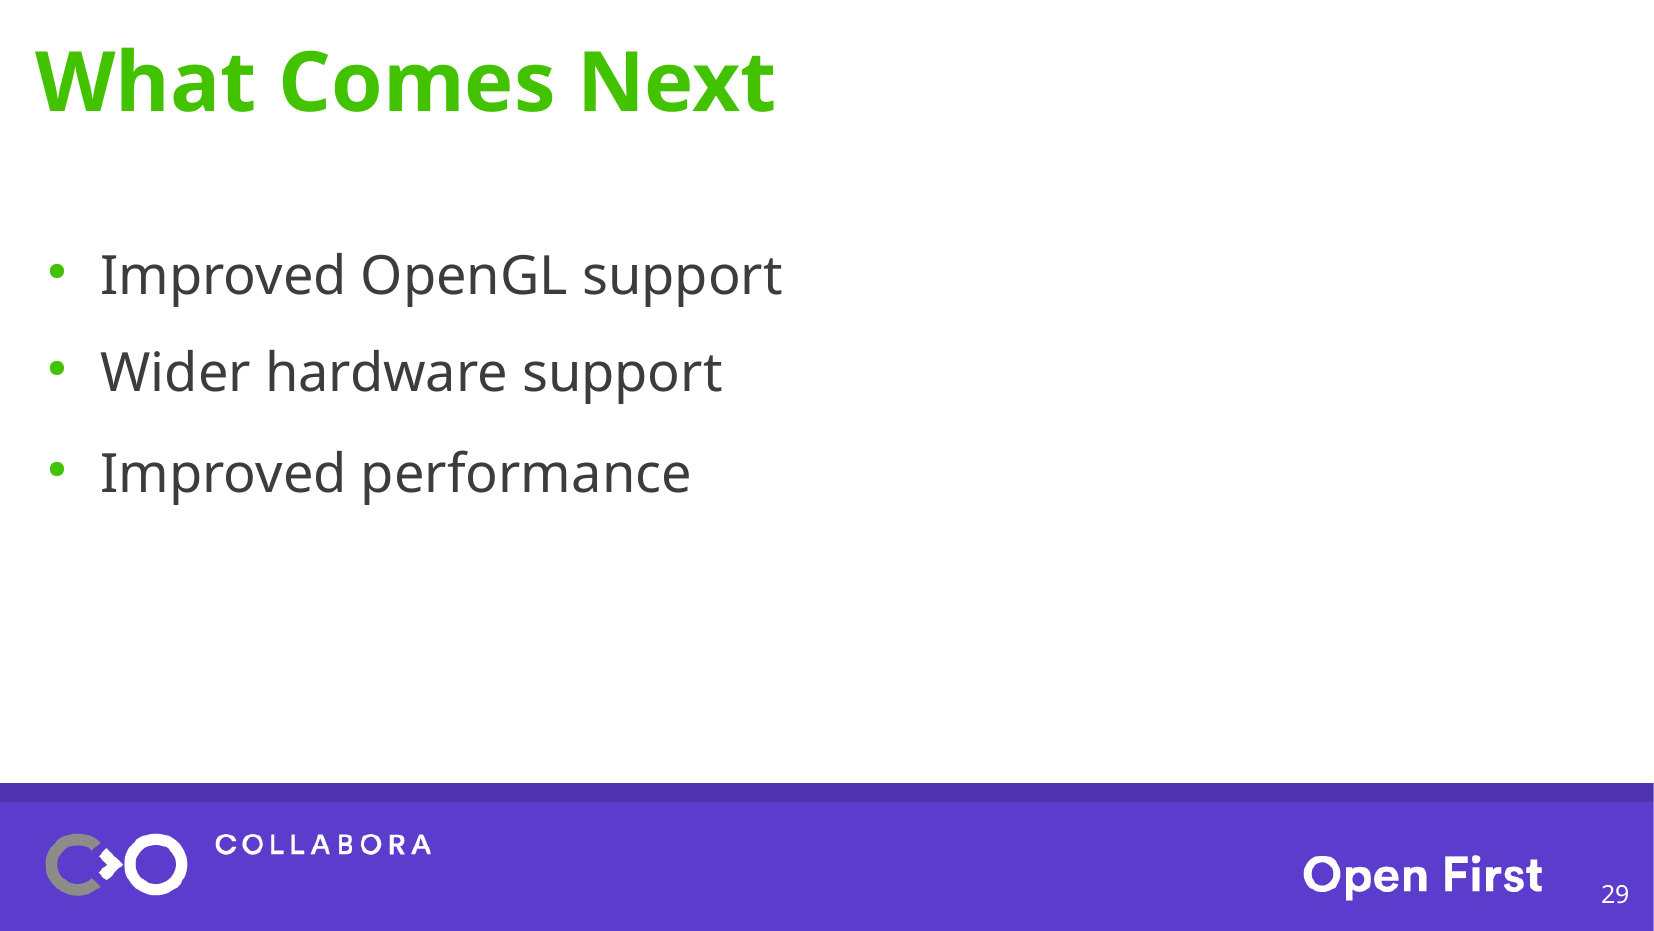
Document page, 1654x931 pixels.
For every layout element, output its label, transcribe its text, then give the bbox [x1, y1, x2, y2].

picture [0, 0, 1654, 931]
title What Comes Next [35, 28, 1609, 192]
list Improved OpenGL support Wider hardware support Improved performance [29, 207, 1602, 851]
